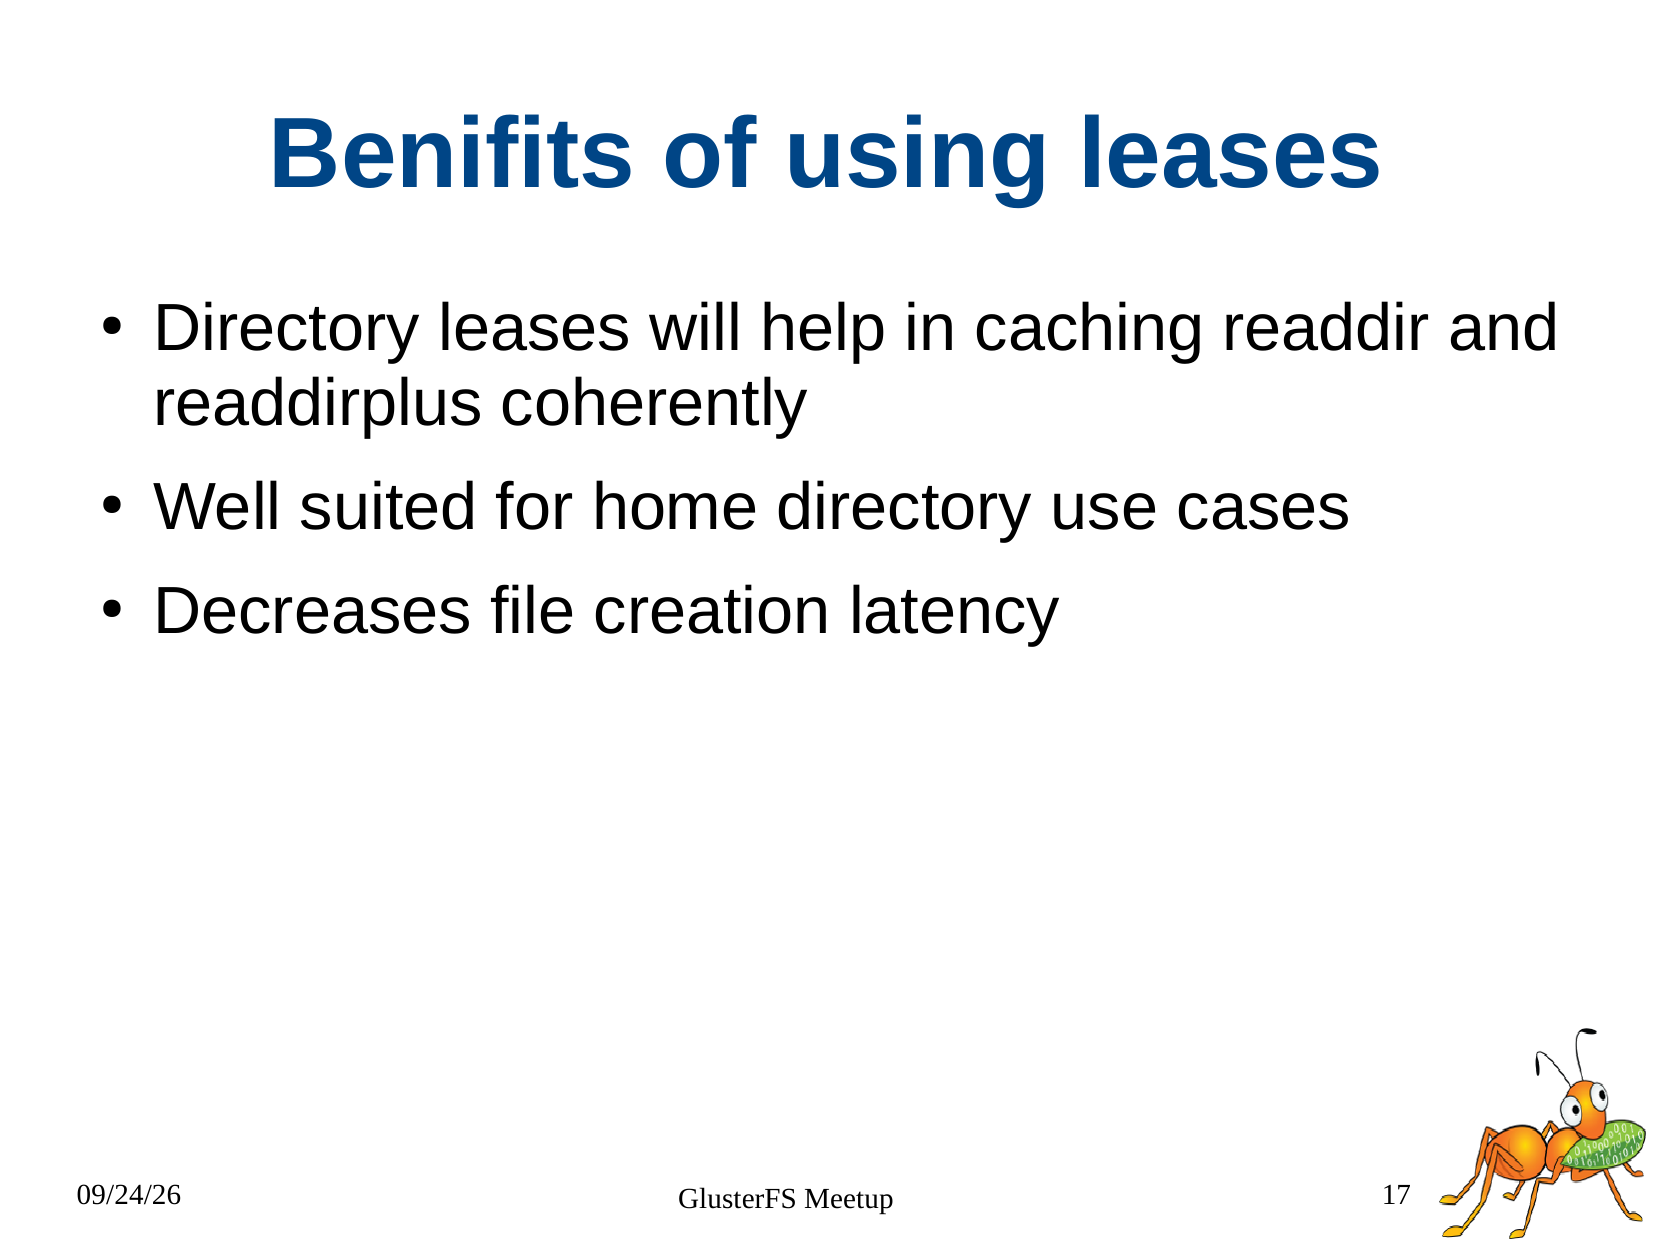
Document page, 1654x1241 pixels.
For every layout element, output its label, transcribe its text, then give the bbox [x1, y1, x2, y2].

list Directory leases will help in caching readdir and readdirplus coherently Well suited for home directory use cases Decreases file creation latency [82, 290, 1571, 1066]
picture [1436, 1027, 1648, 1241]
title Benifits of using leases [82, 49, 1571, 257]
